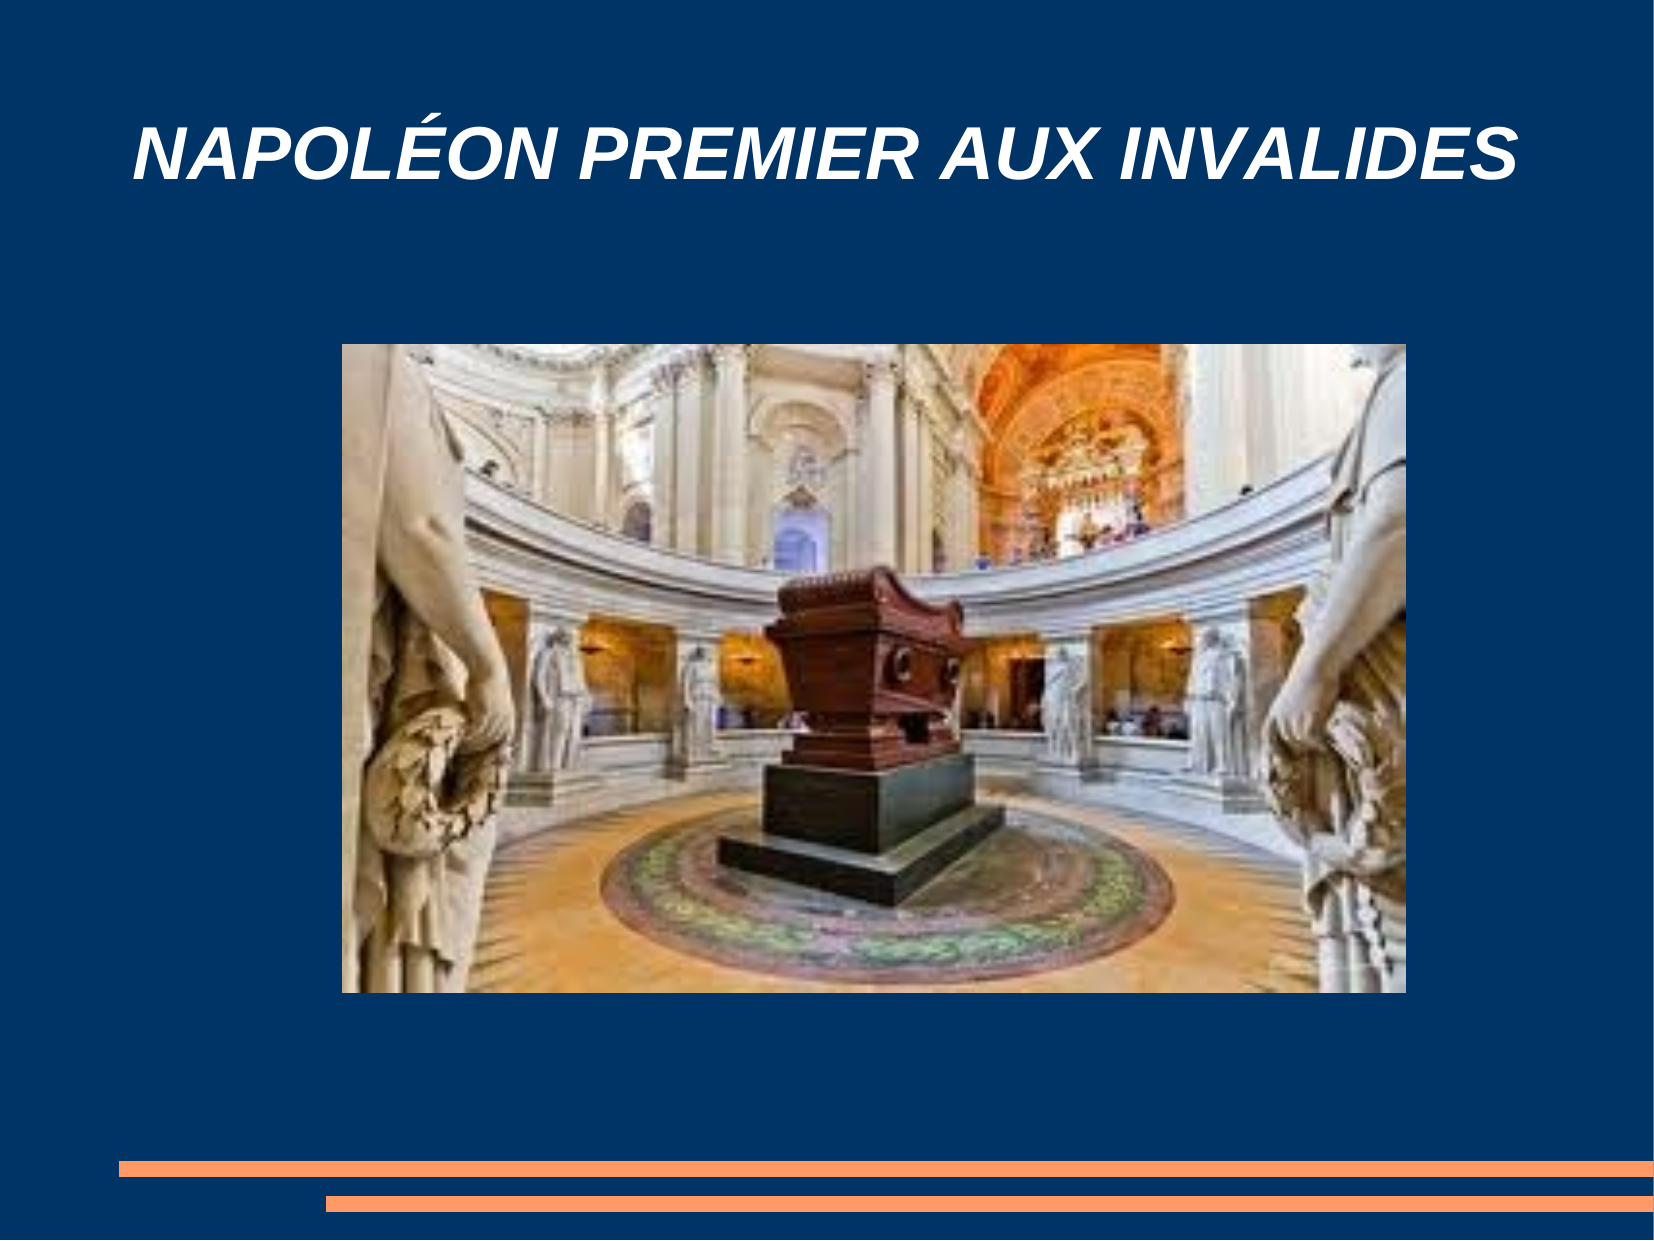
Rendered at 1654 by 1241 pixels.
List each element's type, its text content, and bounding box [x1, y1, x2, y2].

title NAPOLÉON PREMIER AUX INVALIDES [0, 104, 1654, 196]
picture [342, 344, 1406, 993]
